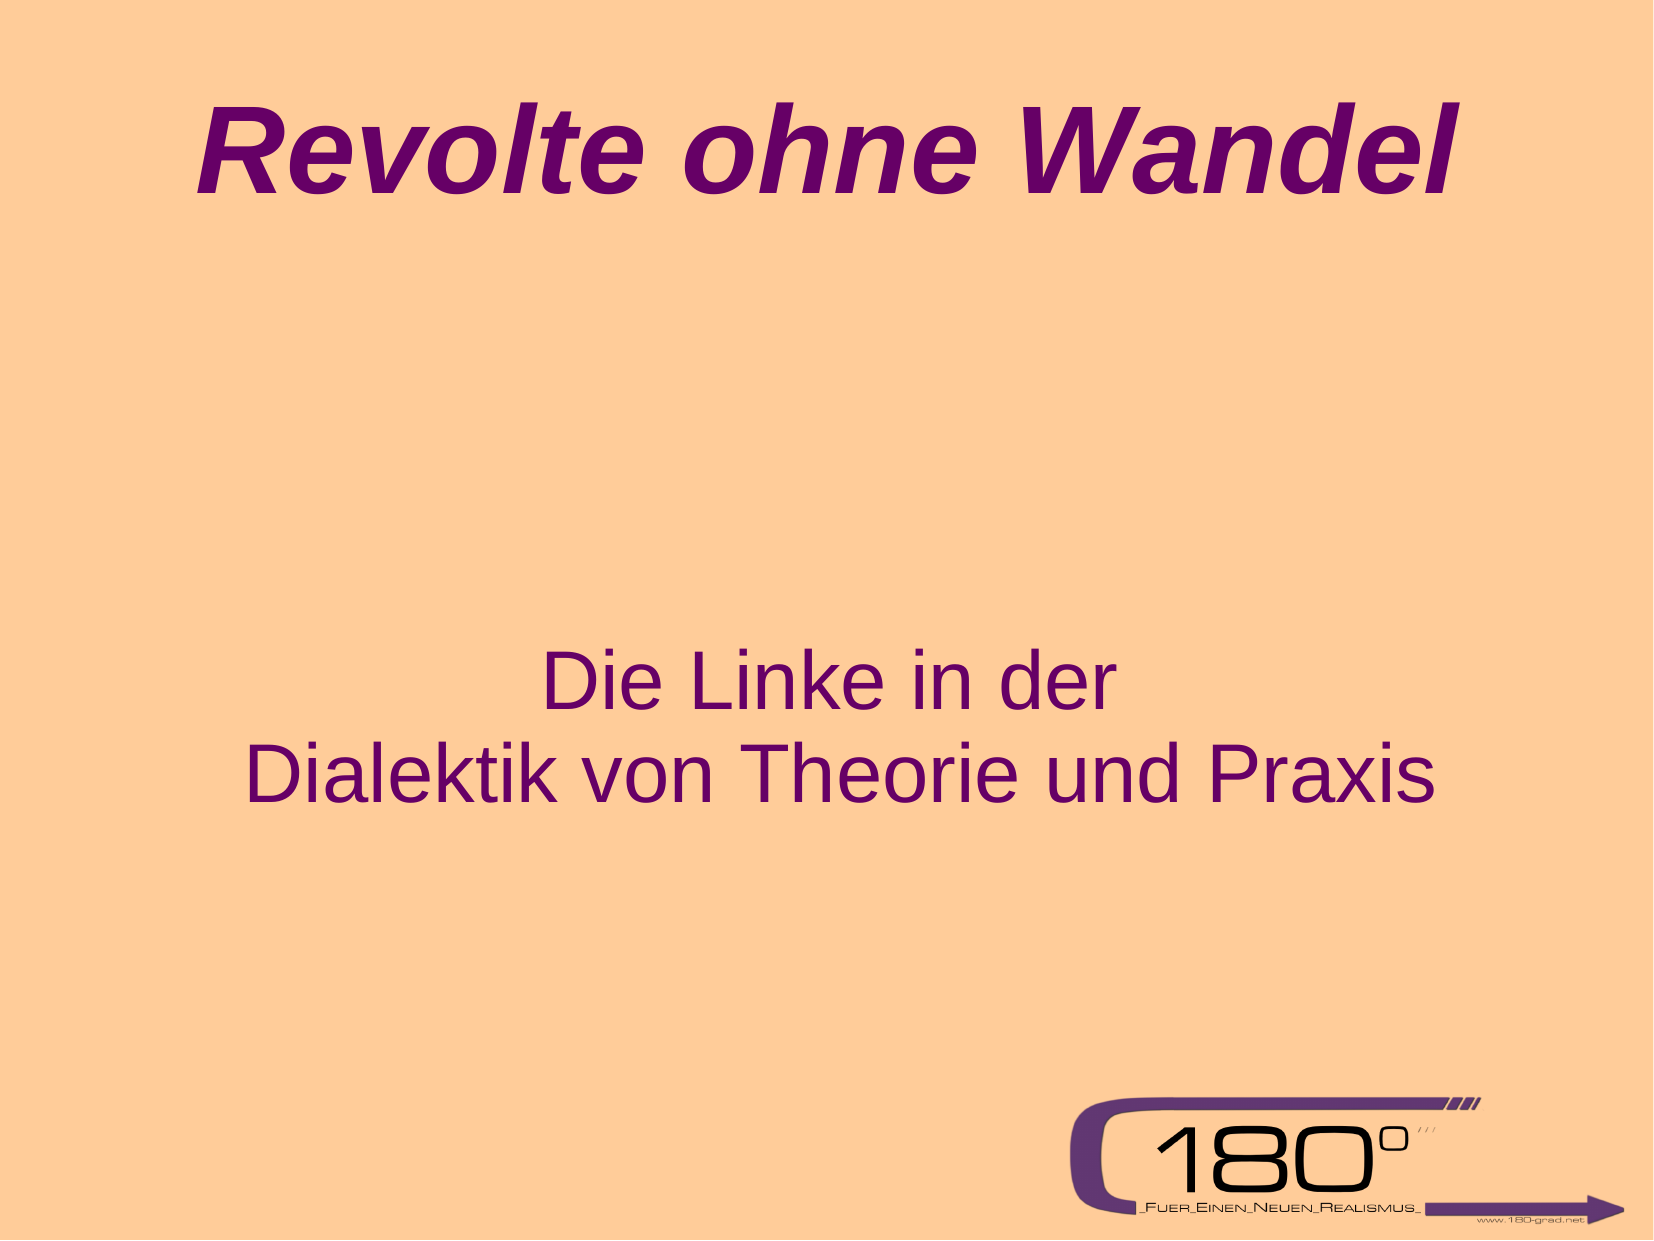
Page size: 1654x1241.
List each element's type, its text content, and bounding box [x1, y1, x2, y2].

title Revolte ohne Wandel [121, 46, 1534, 254]
picture [1068, 1092, 1625, 1228]
subtitle Die Linke in der Dialektik von Theorie und Praxis [121, 322, 1561, 1133]
